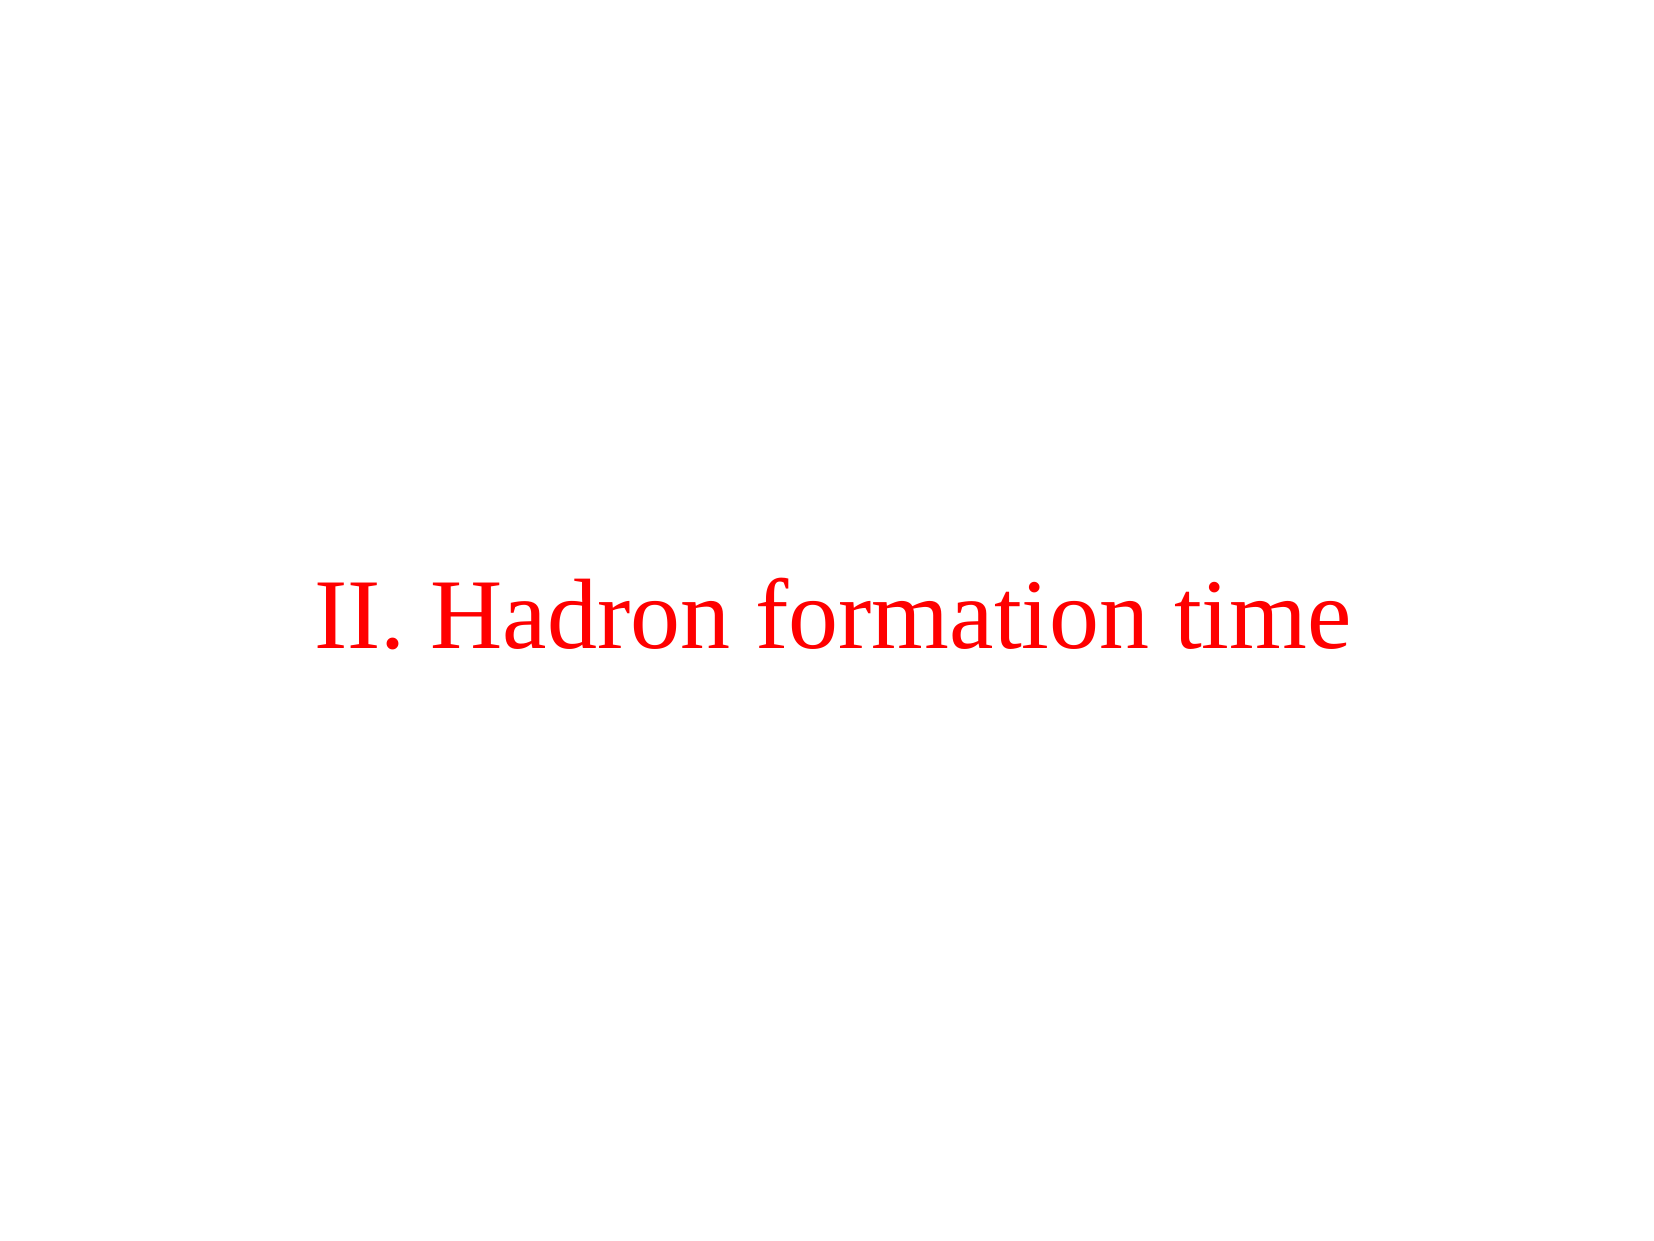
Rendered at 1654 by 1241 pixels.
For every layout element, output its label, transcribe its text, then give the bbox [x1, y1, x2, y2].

text_box II. Hadron formation time [29, 559, 1638, 681]
